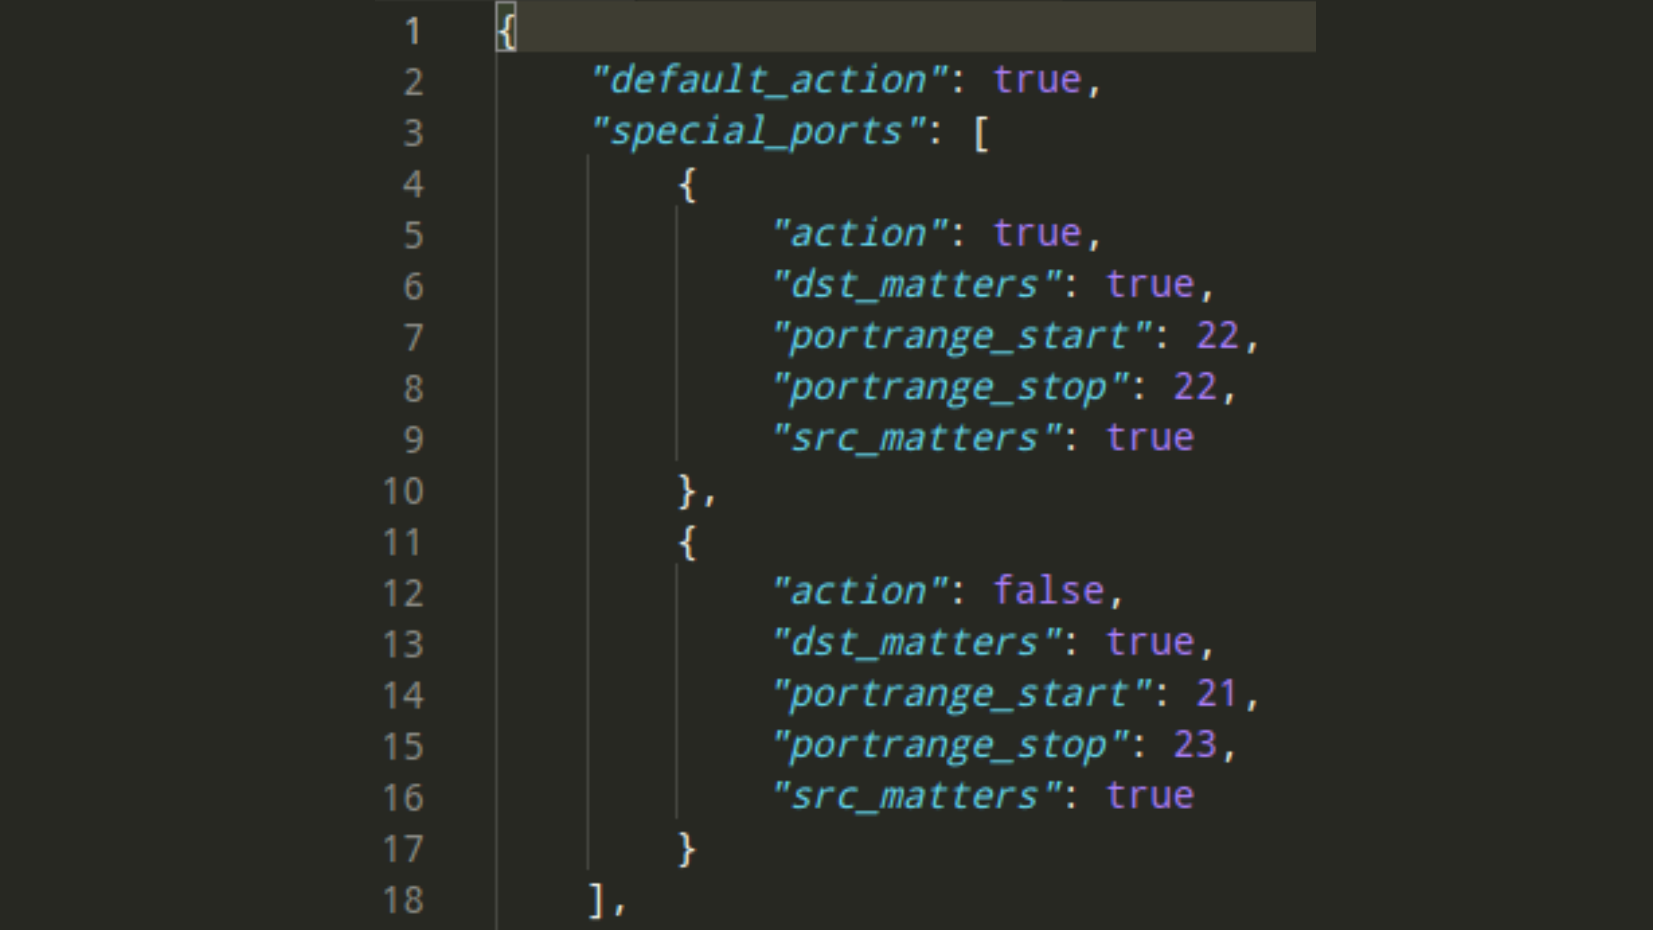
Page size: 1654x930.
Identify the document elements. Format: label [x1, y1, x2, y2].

picture [375, 0, 1316, 930]
